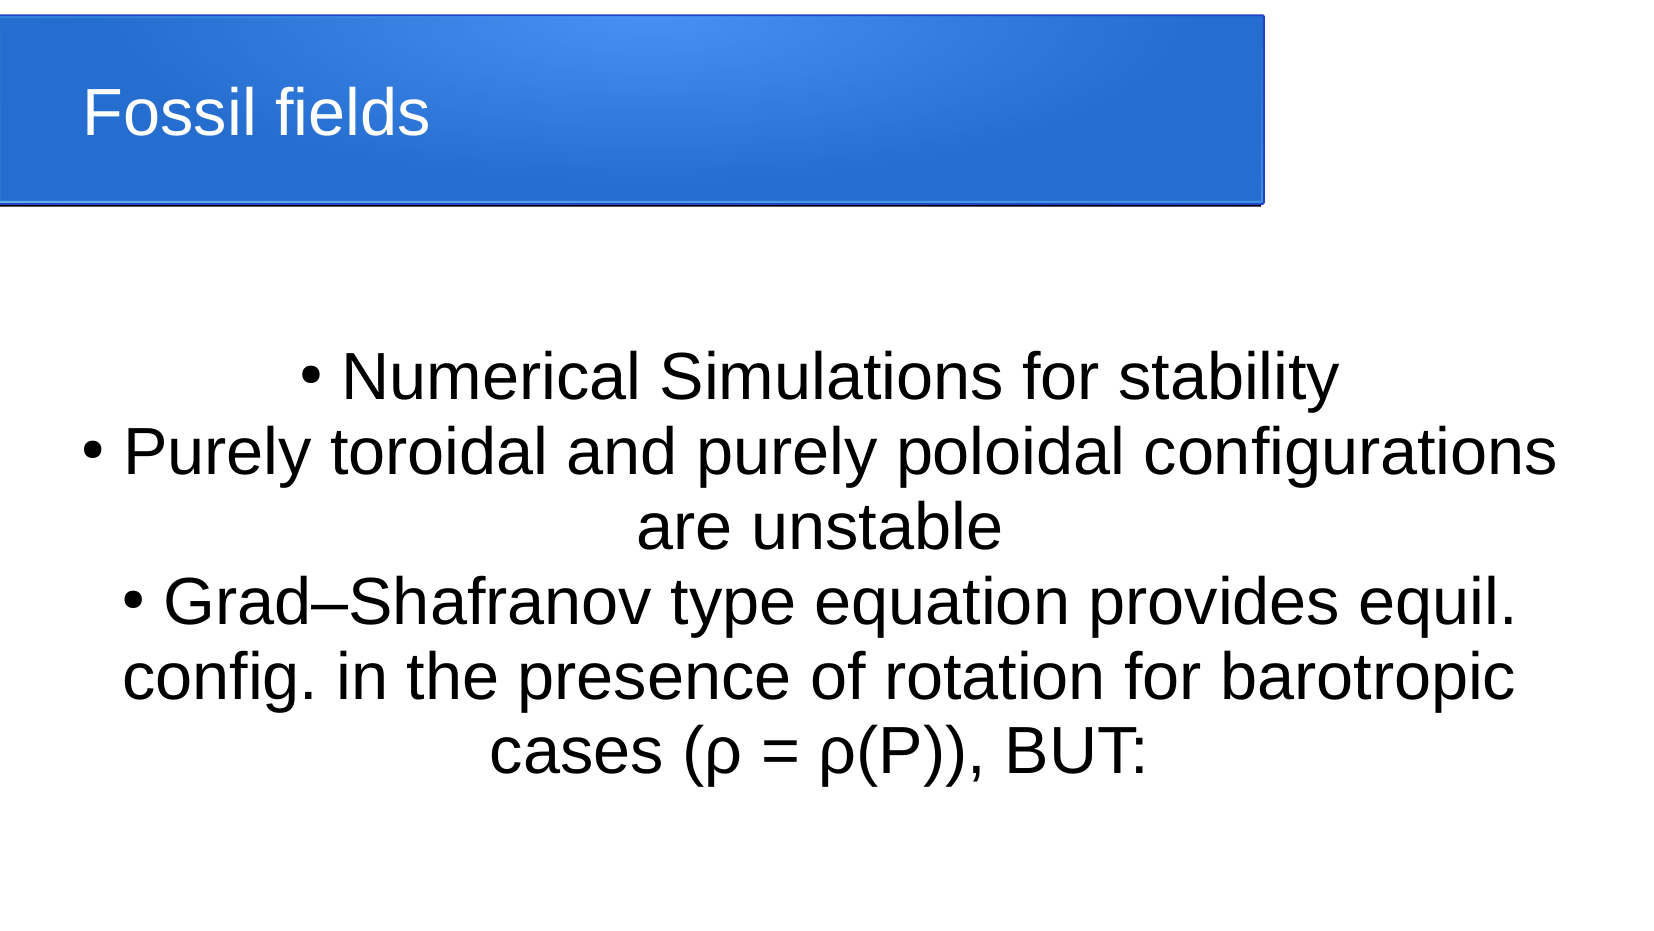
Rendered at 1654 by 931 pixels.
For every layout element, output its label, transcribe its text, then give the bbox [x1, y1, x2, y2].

subtitle Numerical Simulations for stability Purely toroidal and purely poloidal configurations are unstable Grad–Shafranov type equation provides equil. config. in the presence of rotation for barotropic cases (ρ = ρ(P)), BUT: [76, 294, 1565, 834]
title Fossil fields [82, 35, 1235, 189]
